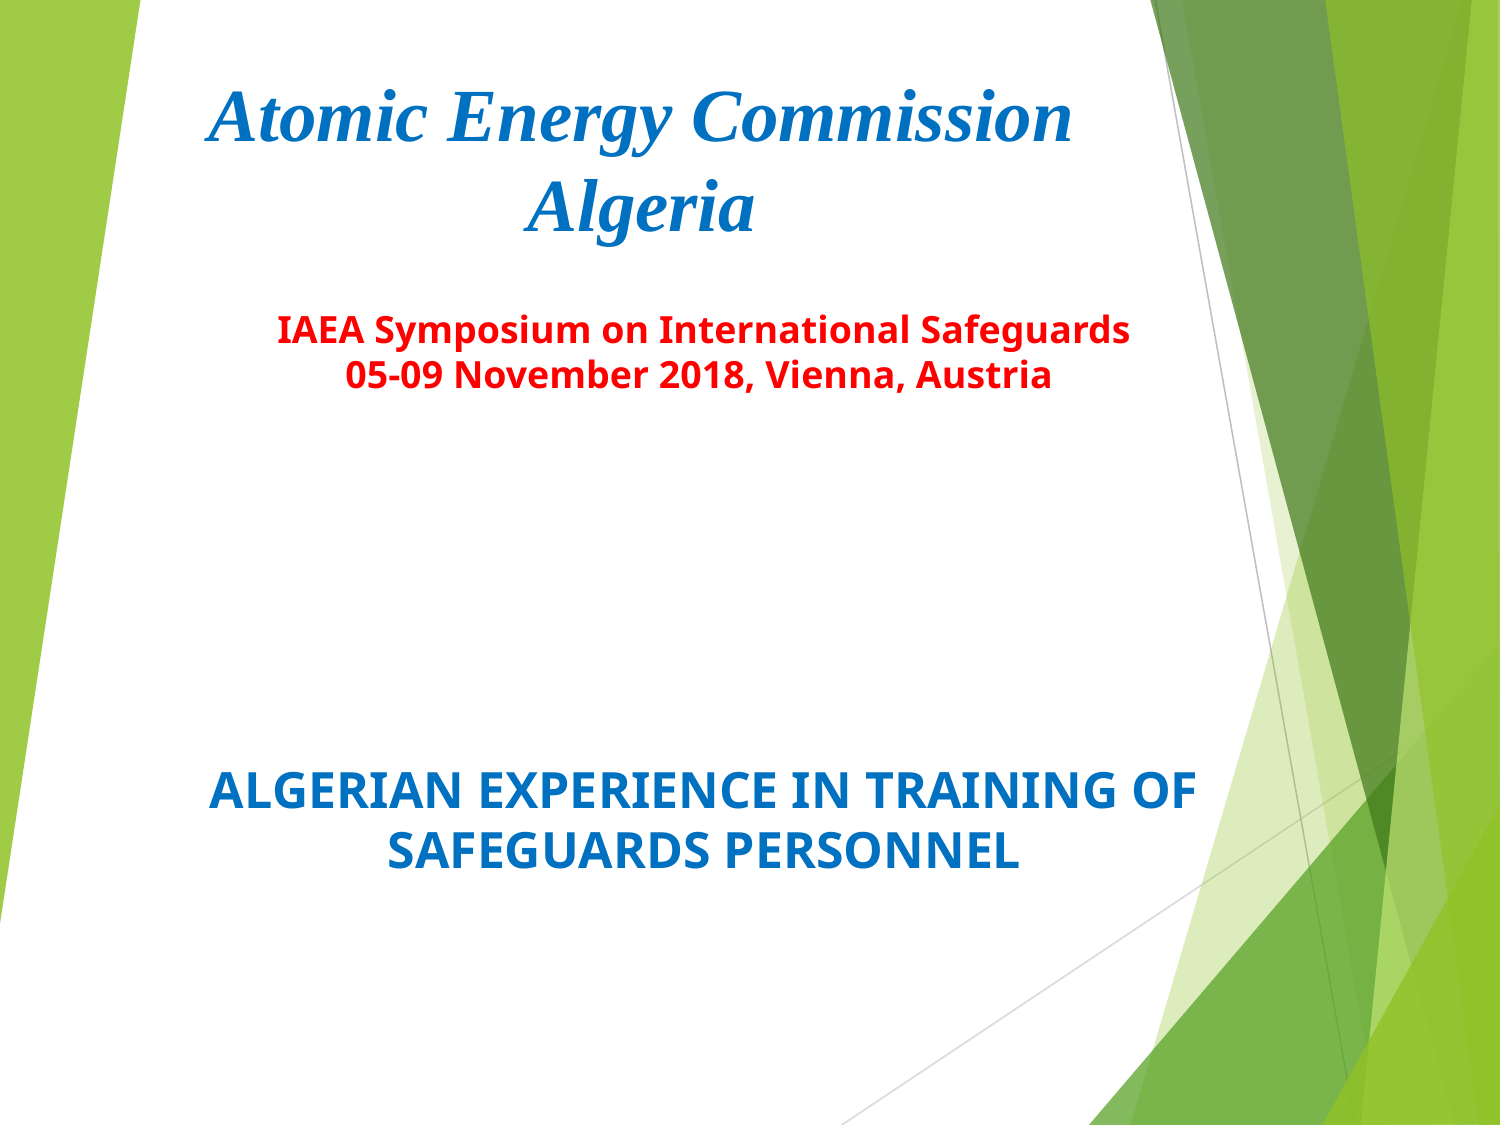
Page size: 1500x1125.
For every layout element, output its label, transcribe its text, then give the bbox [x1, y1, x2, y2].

title IAEA Symposium on International Safeguards 05-09 November 2018, Vienna, Austria [131, 112, 1278, 539]
text_box ALGERIAN EXPERIENCE IN TRAINING OF SAFEGUARDS PERSONNEL Dr. Korichi Smain, Deputy Director Directorate of Safety, Nuclear security and safeguards [131, 751, 1278, 993]
text_box Atomic Energy Commission Algeria [194, 4, 1253, 254]
